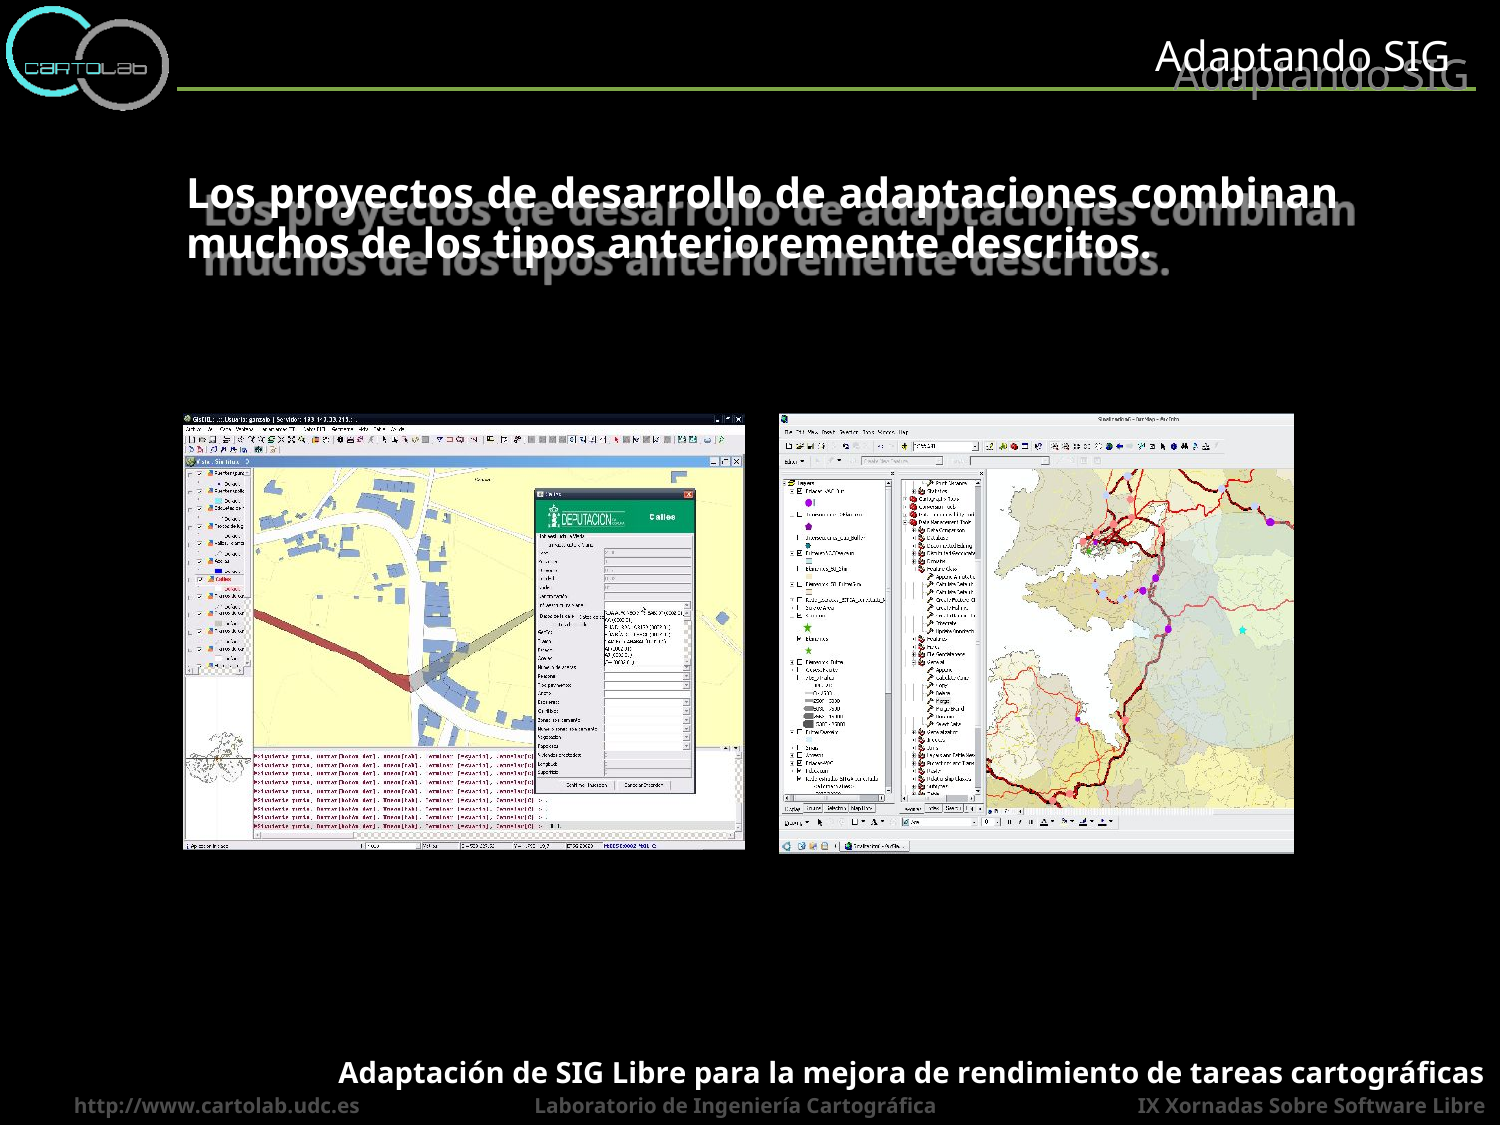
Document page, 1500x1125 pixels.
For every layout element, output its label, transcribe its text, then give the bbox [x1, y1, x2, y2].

picture [779, 413, 1294, 854]
text_box Los proyectos de desarrollo de adaptaciones combinan muchos de los tipos anterioremente descritos. [171, 159, 1441, 916]
text_box Adaptando SIG [1141, 22, 1489, 88]
picture [183, 413, 745, 850]
